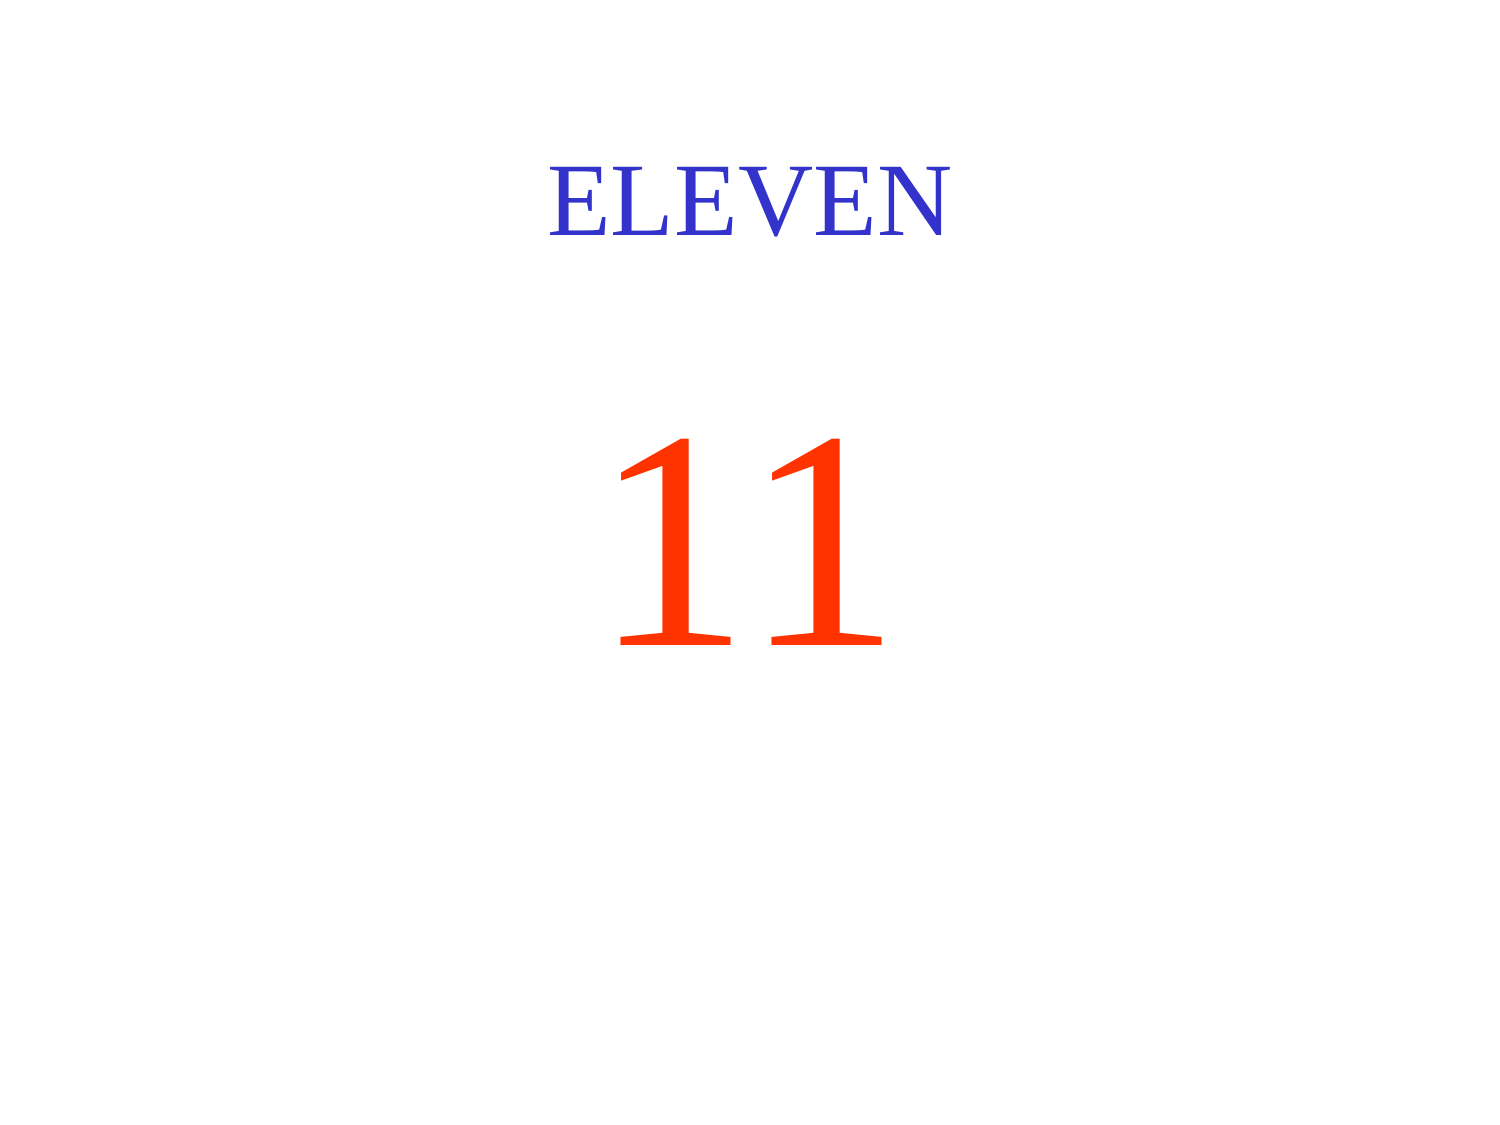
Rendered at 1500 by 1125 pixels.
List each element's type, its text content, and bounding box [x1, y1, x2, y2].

title ELEVEN [112, 99, 1388, 288]
list 11 [112, 324, 1388, 1000]
